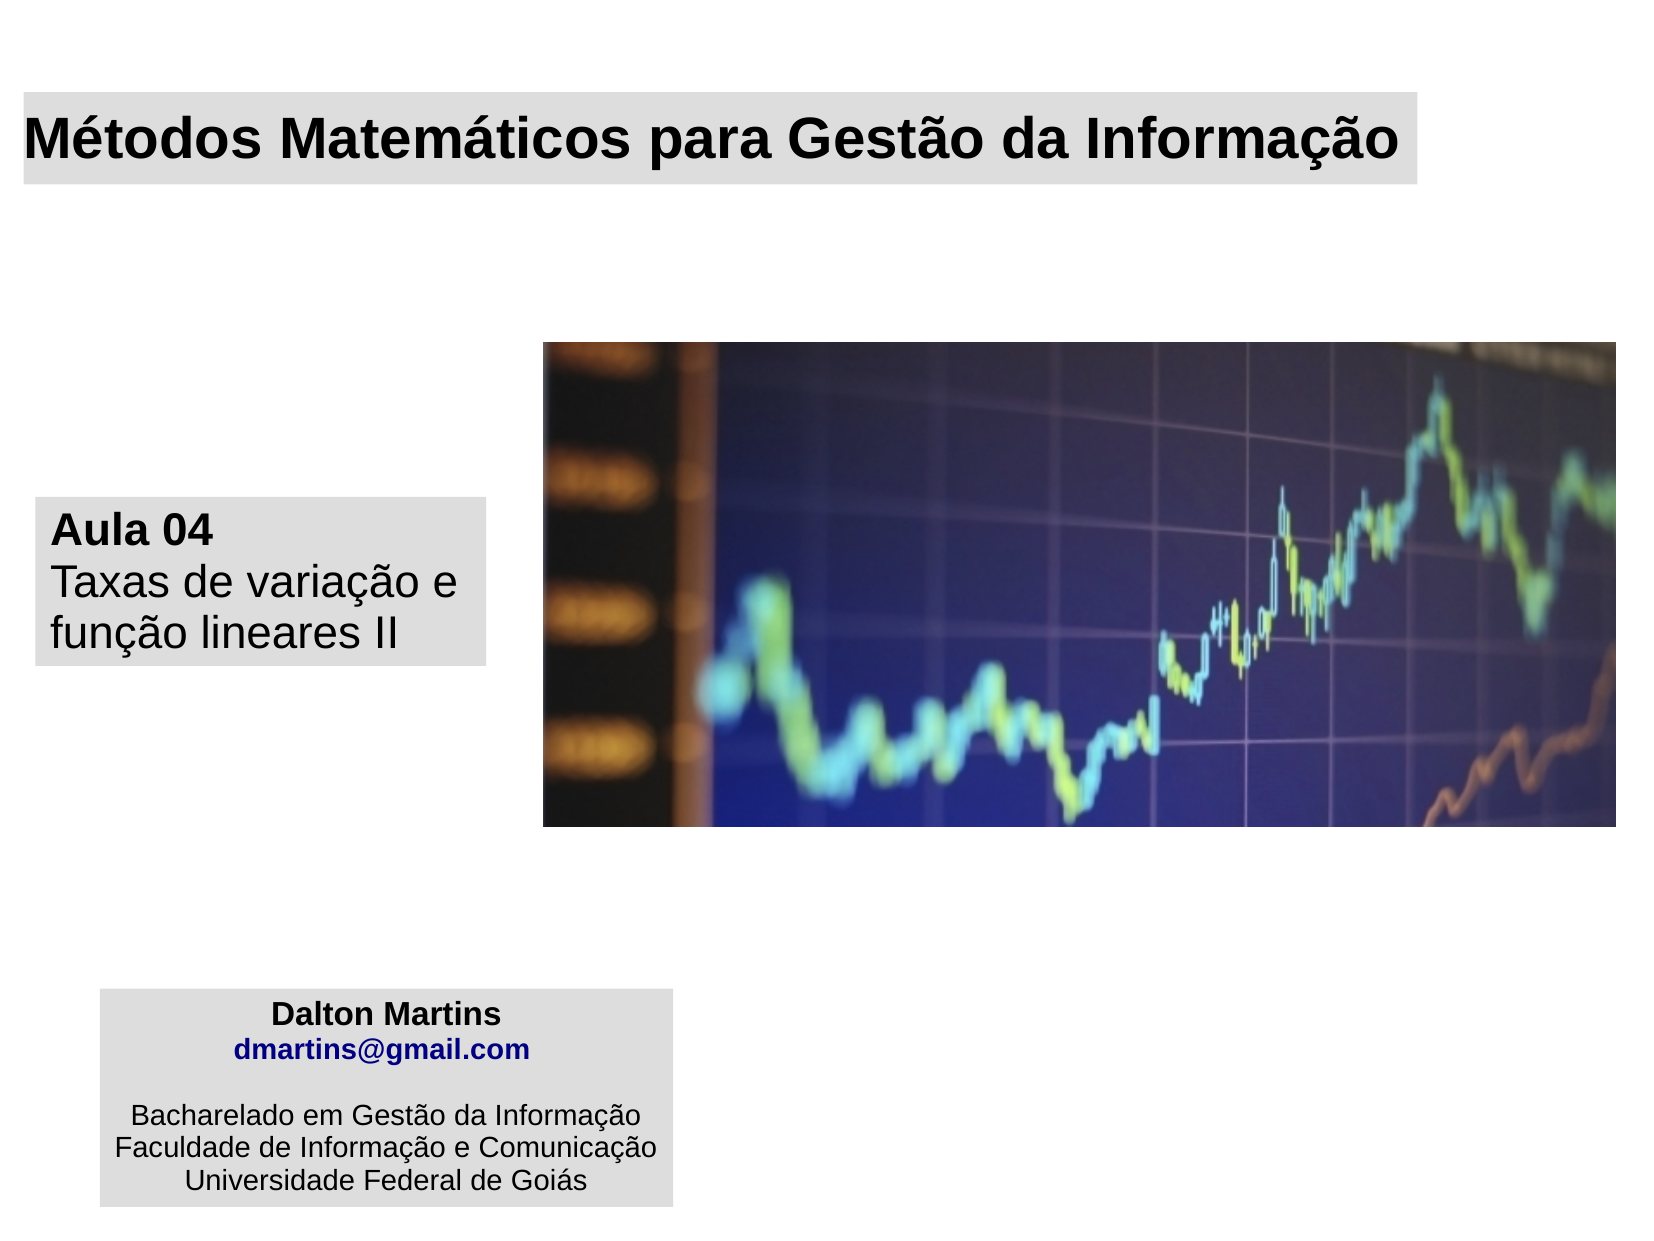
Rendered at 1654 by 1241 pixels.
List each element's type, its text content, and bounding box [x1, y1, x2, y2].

picture [543, 342, 1616, 827]
title Métodos Matemáticos para Gestão da Informação [23, 92, 1418, 185]
text_box Aula 04 Taxas de variação e função lineares II [35, 496, 486, 666]
text_box Dalton Martins dmartins@gmail.com Bacharelado em Gestão da Informação Faculdade de Informação e Comunicação Universidade Federal de Goiás [99, 988, 674, 1207]
